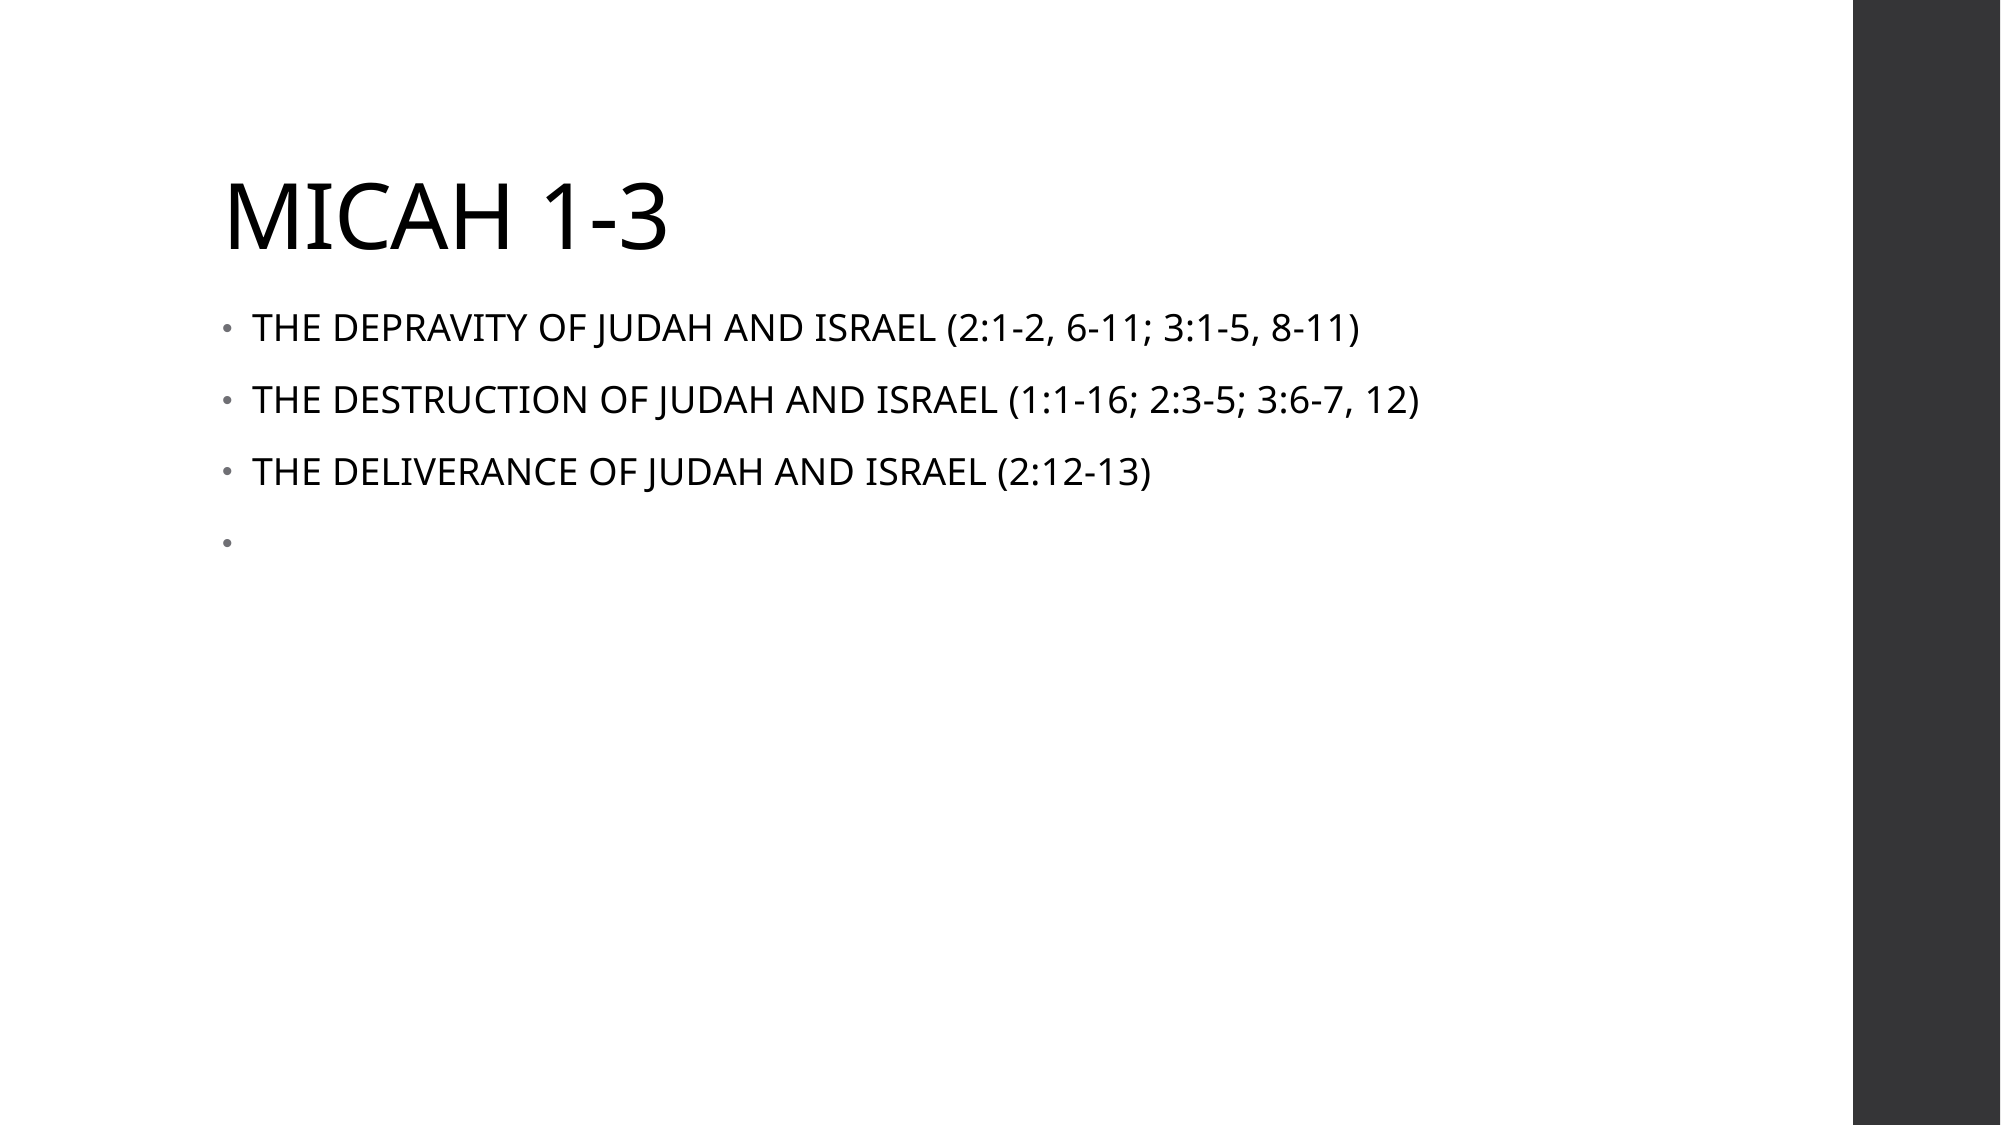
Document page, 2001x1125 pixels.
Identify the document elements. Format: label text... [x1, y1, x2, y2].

title MICAH 1-3 [206, 60, 1797, 278]
list THE DEPRAVITY OF JUDAH AND ISRAEL (2:1-2, 6-11; 3:1-5, 8-11) THE DESTRUCTION OF JUDAH AND ISRAEL (1:1-16; 2:3-5; 3:6-7, 12) THE DELIVERANCE OF JUDAH AND ISRAEL (2:12-13) [206, 299, 1617, 1014]
